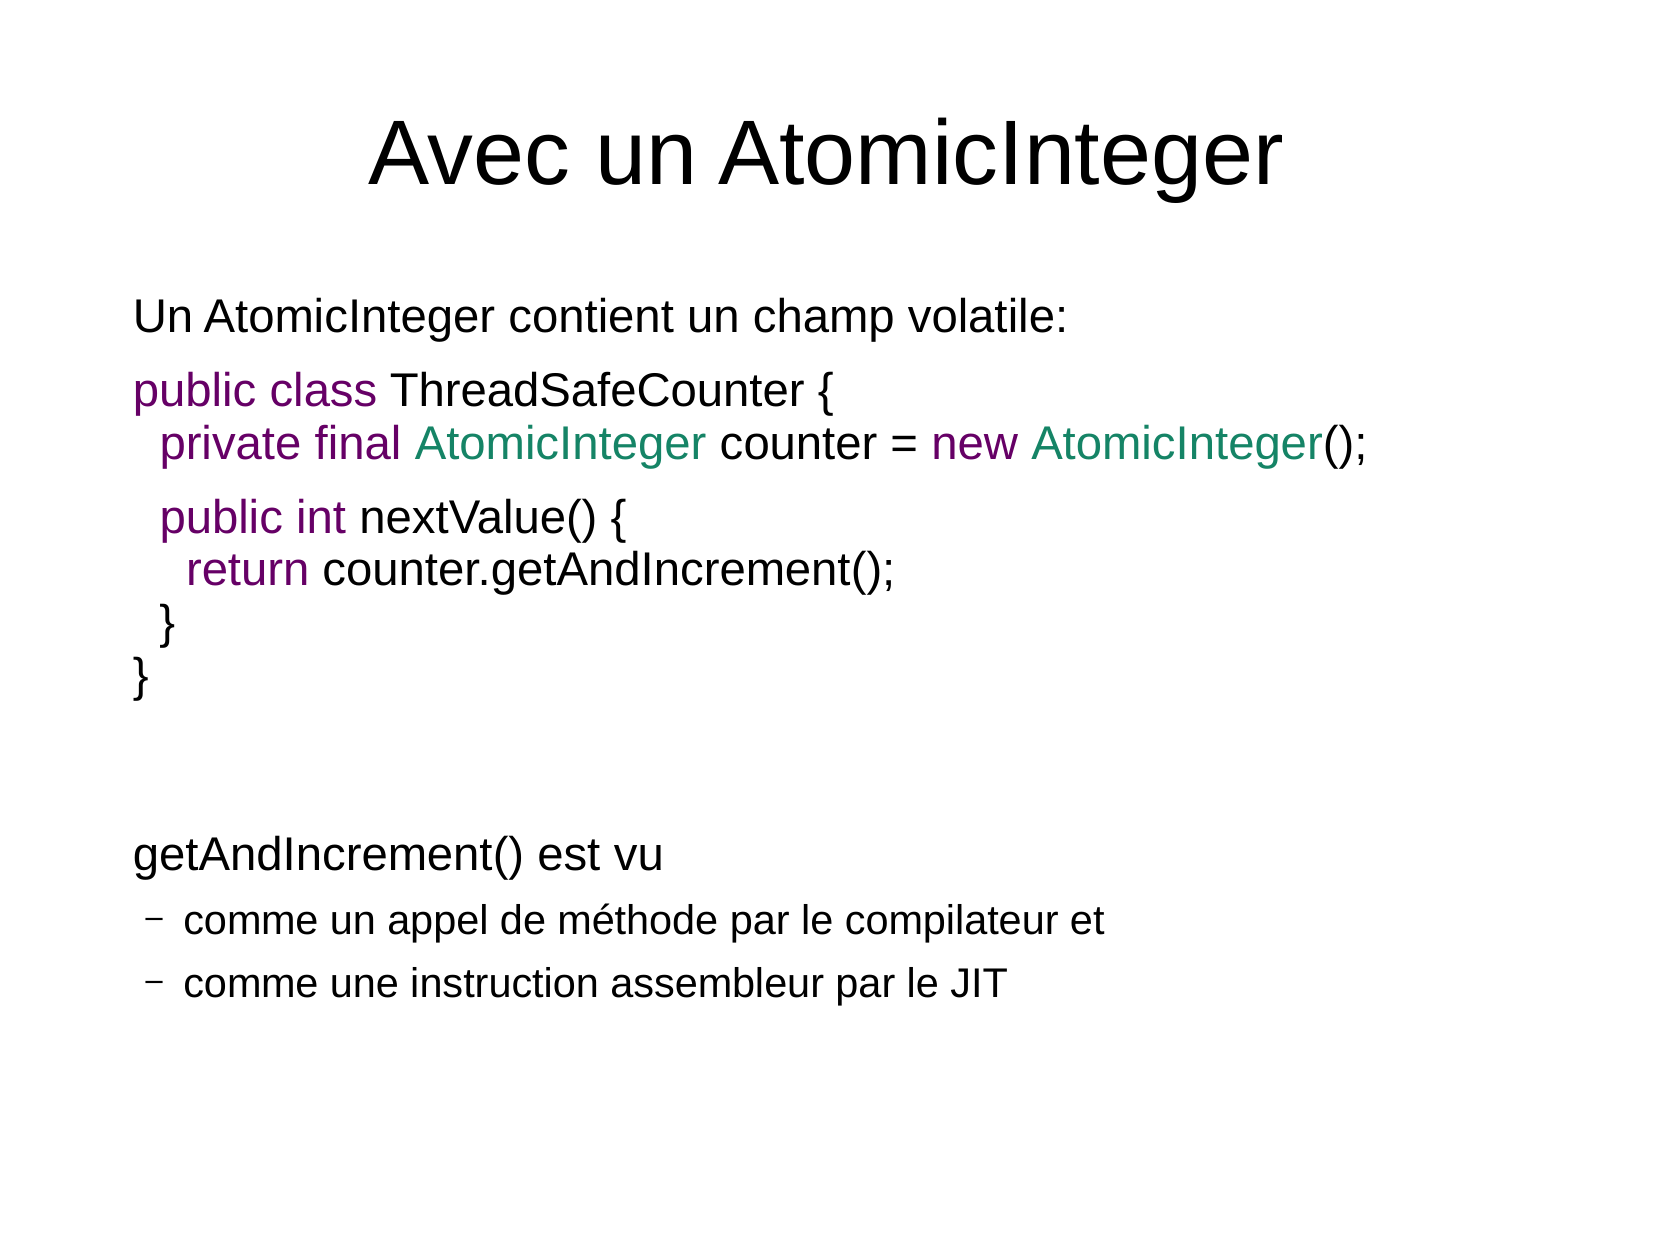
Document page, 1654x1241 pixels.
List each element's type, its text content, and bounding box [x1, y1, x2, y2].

list Un AtomicInteger contient un champ volatile: public class ThreadSafeCounter { private final AtomicInteger counter = new AtomicInteger(); public int nextValue() { return counter.getAndIncrement(); } } getAndIncrement() est vu comme un appel de méthode par le compilateur et comme une instruction assembleur par le JIT [82, 290, 1571, 1010]
title Avec un AtomicInteger [82, 49, 1571, 257]
